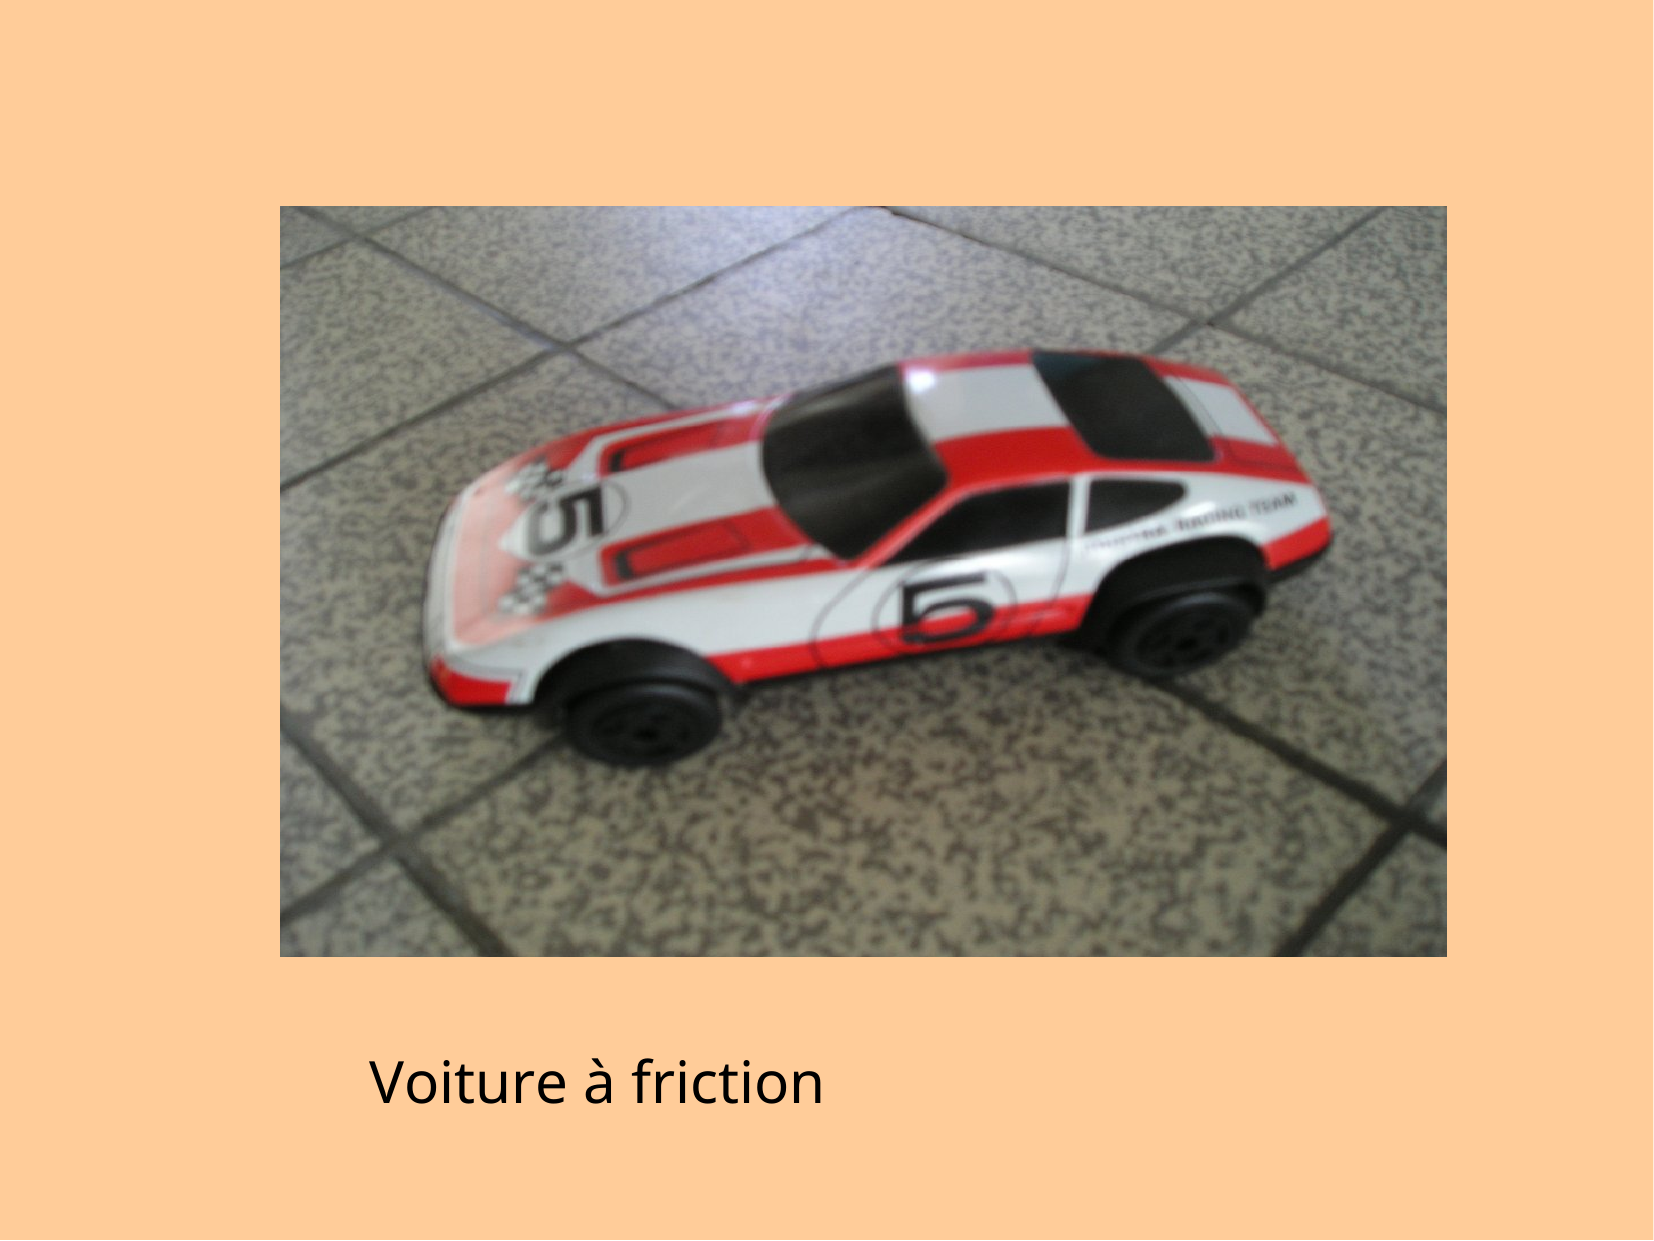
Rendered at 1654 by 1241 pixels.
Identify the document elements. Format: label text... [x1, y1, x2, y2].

picture [280, 206, 1447, 957]
text_box Voiture à friction [354, 1033, 1152, 1117]
